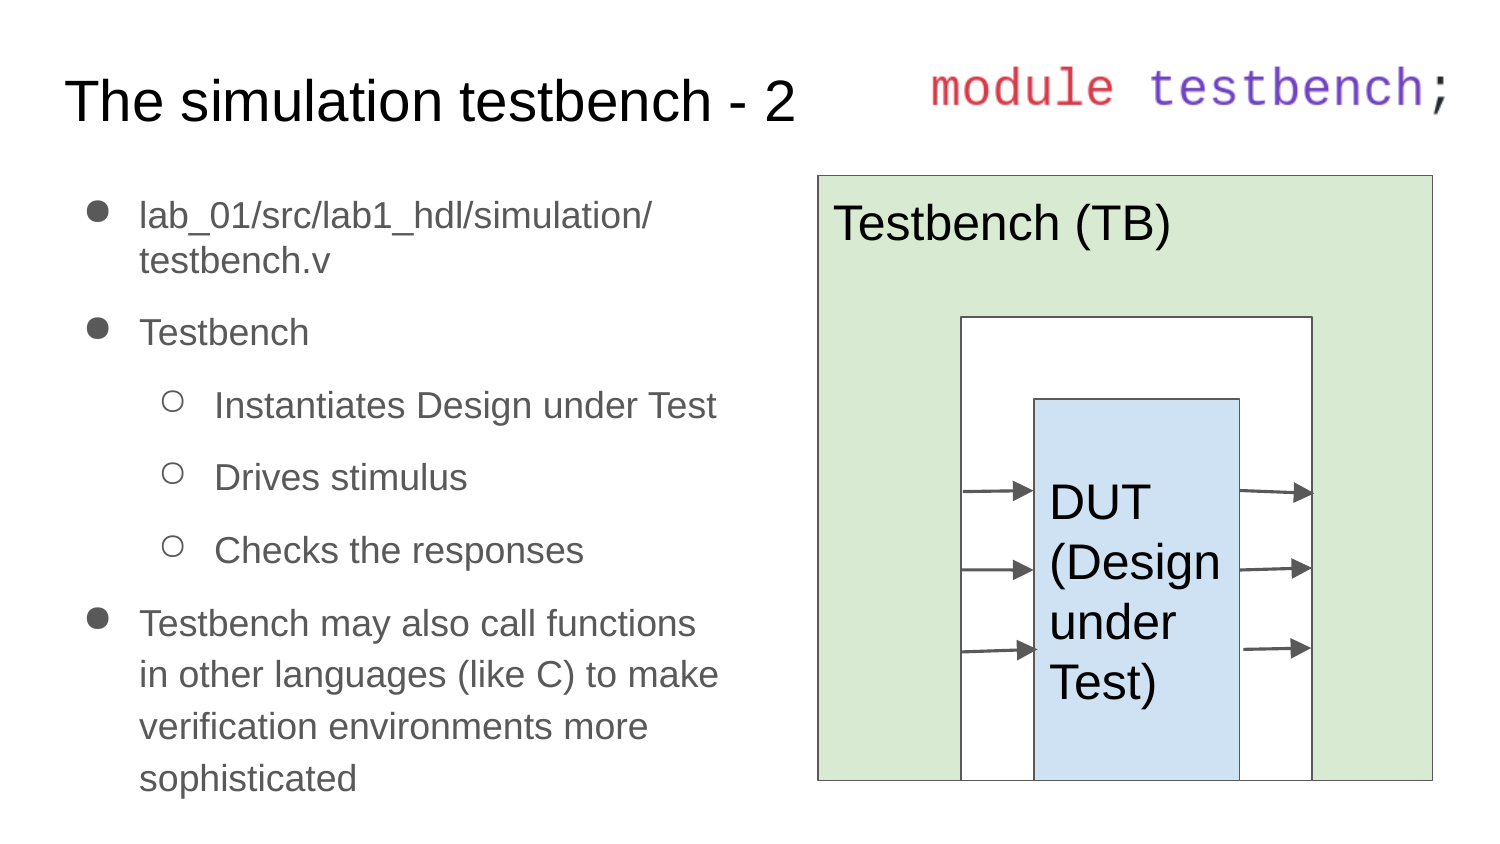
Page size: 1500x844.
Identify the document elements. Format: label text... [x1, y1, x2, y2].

title The simulation testbench - 2 [49, 47, 845, 142]
text_box [961, 571, 1034, 781]
text_box Testbench (TB) [817, 175, 1433, 781]
text_box DUT (Design under Test) [1034, 398, 1240, 781]
list lab_01/src/lab1_hdl/simulation/testbench.v Testbench Instantiates Design under Test Drives stimulus Checks the responses Testbench may also call functions in other languages (like C) to make verification environments more sophisticated [49, 175, 751, 817]
text_box [1240, 569, 1313, 781]
picture [911, 47, 1476, 152]
text_box [1240, 493, 1313, 568]
text_box [961, 316, 1313, 569]
